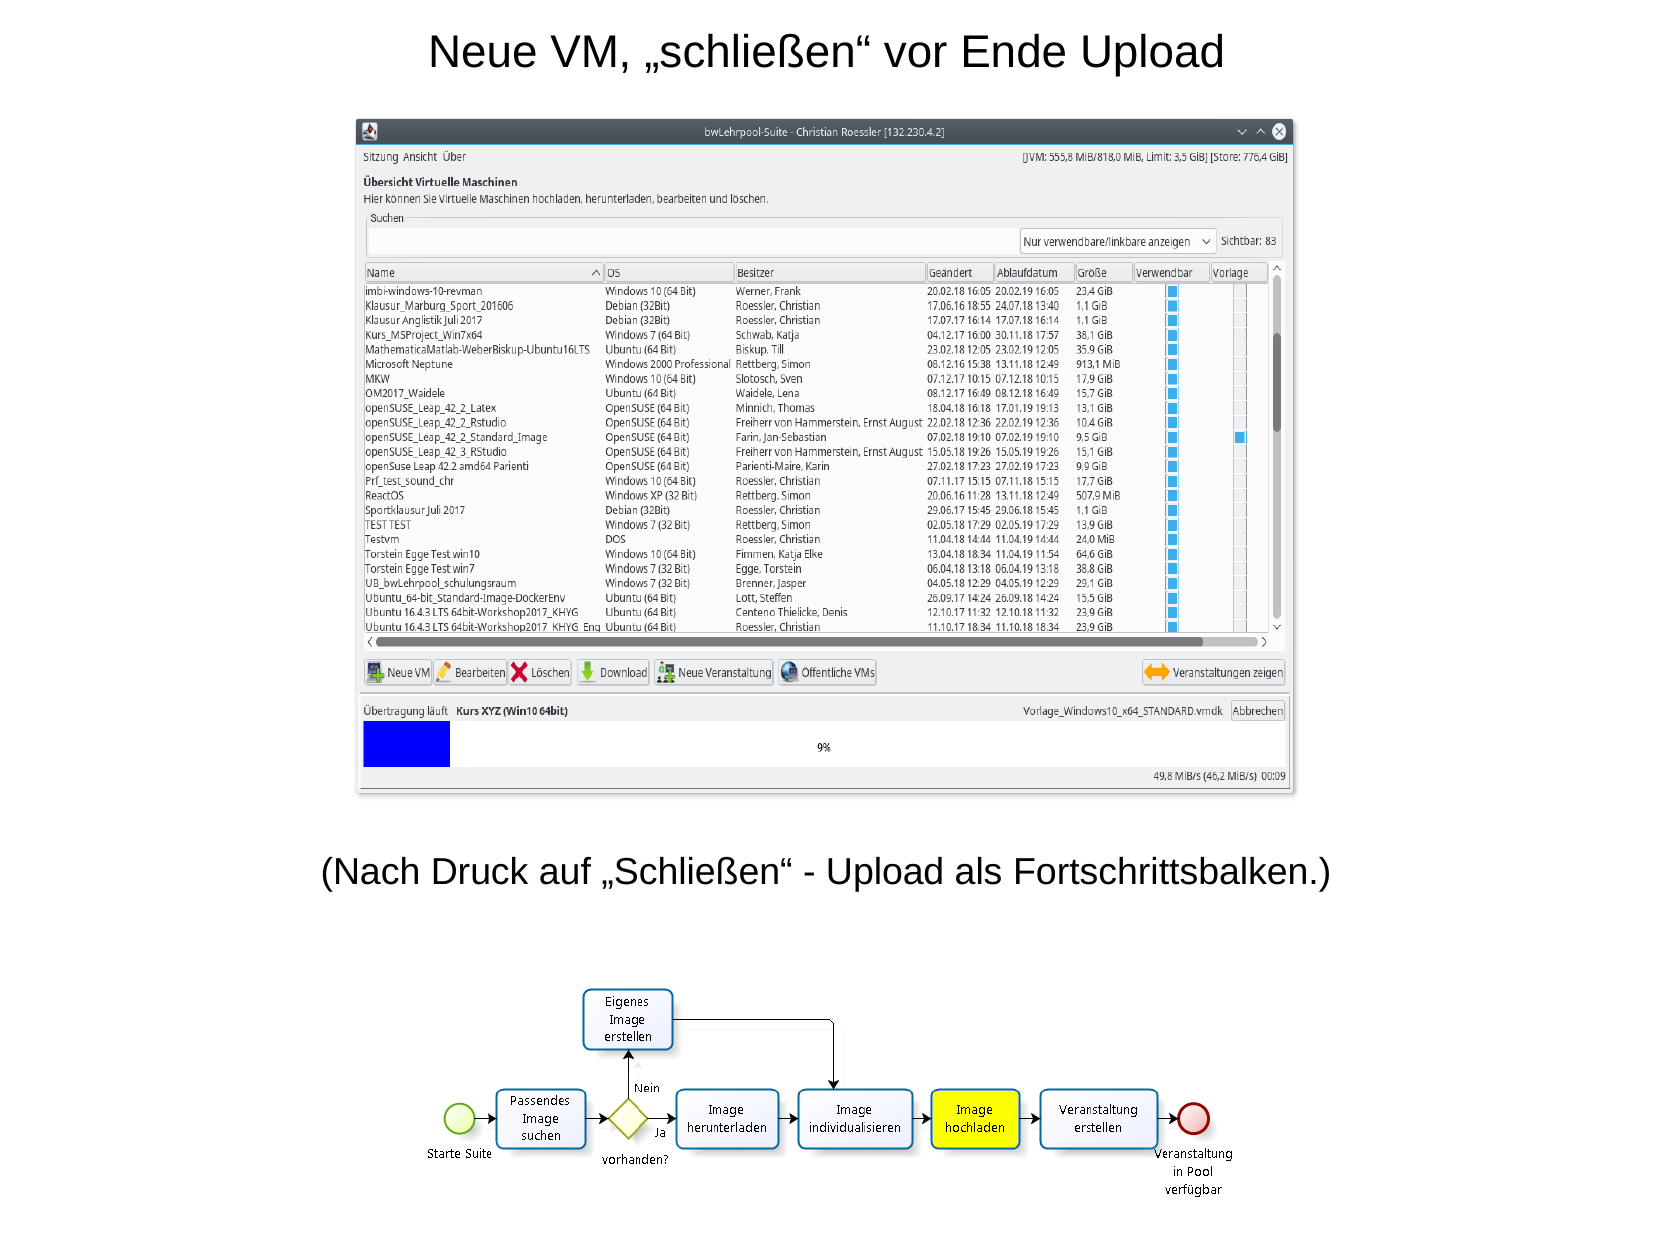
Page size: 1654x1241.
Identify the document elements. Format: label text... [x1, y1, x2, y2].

text_box (Nach Druck auf „Schließen“ - Upload als Fortschrittsbalken.) [305, 843, 1348, 904]
picture [350, 112, 1303, 804]
picture [413, 972, 1241, 1211]
title Neue VM, „schließen“ vor Ende Upload [82, 0, 1571, 104]
